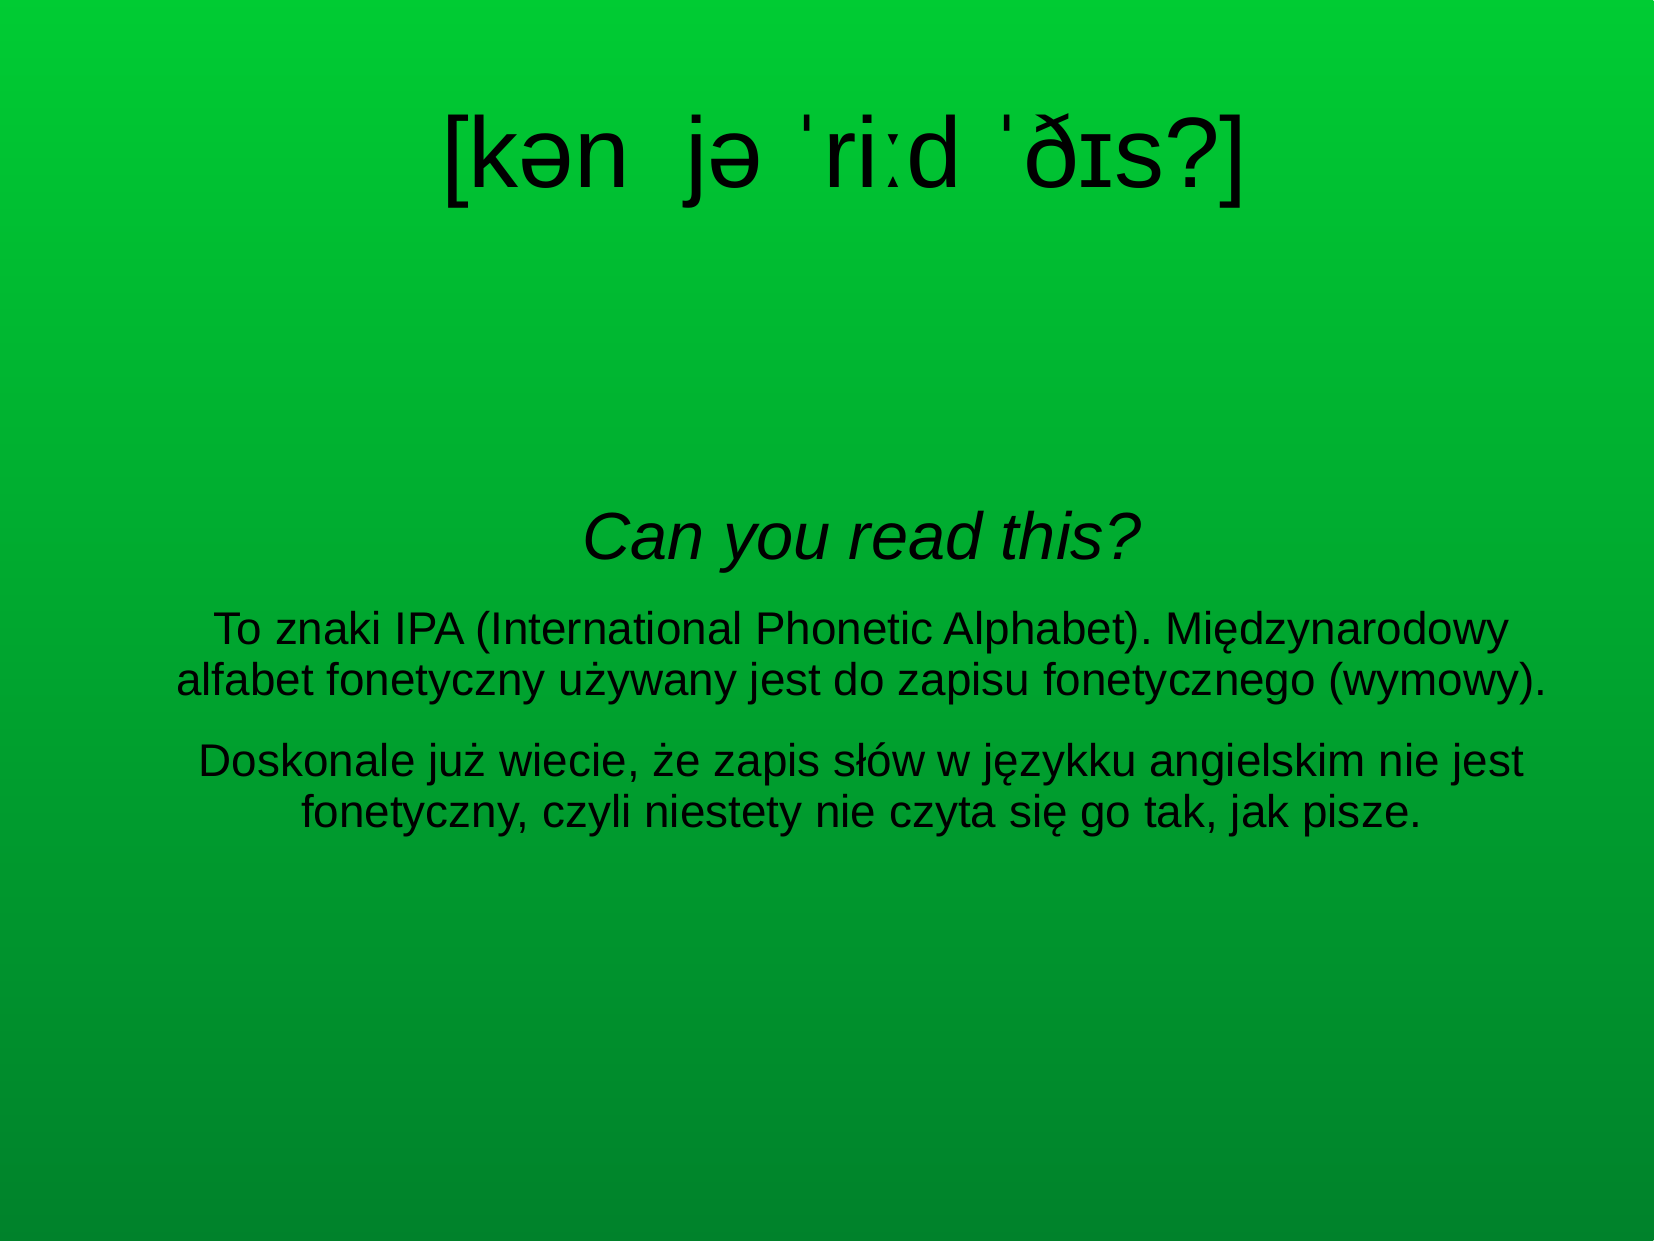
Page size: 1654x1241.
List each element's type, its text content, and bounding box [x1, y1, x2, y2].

title [kən jə ˈriːd ˈðɪs?] [82, 49, 1571, 257]
list Can you read this? To znaki IPA (International Phonetic Alphabet). Międzynarodowy alfabet fonetyczny używany jest do zapisu fonetycznego (wymowy). Doskonale już wiecie, że zapis słów w językku angielskim nie jest fonetyczny, czyli niestety nie czyta się go tak, jak pisze. [82, 290, 1571, 1109]
